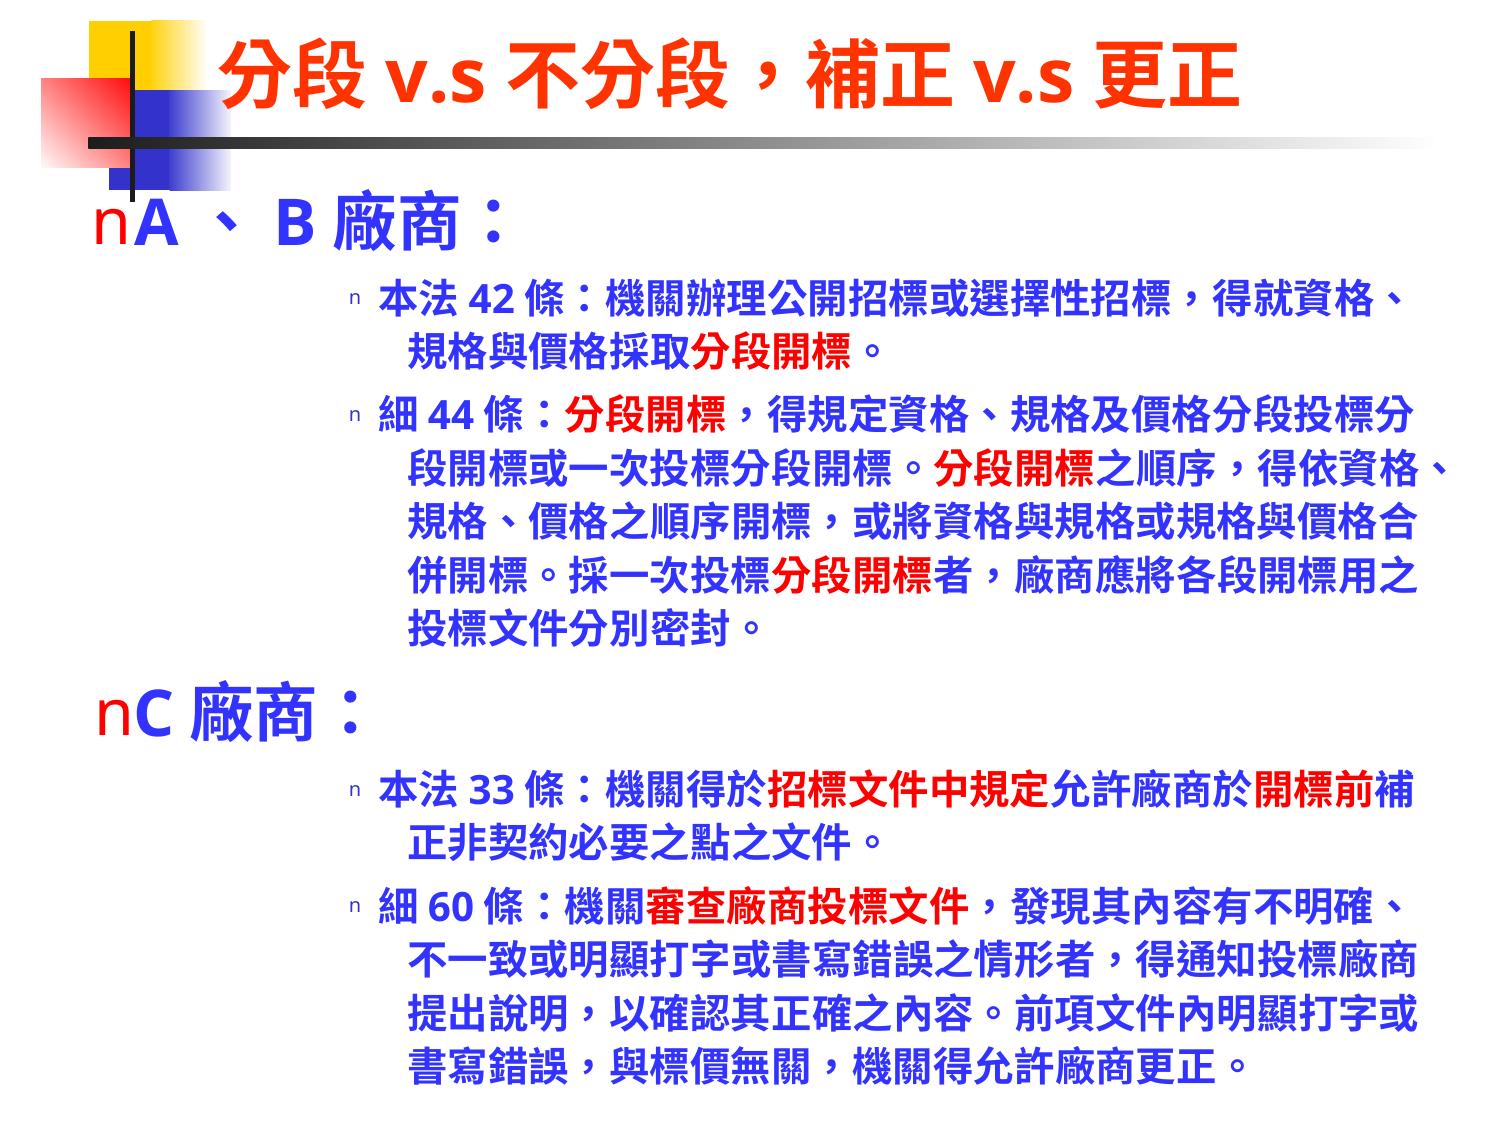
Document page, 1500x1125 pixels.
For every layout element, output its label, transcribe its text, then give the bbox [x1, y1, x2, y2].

title 分段v.s不分段，補正v.s更正 [202, 18, 1482, 126]
list A、B廠商： 本法42條：機關辦理公開招標或選擇性招標，得就資格、規格與價格採取分段開標。 細44條：分段開標，得規定資格、規格及價格分段投標分段開標或一次投標分段開標。分段開標之順序，得依資格、規格、價格之順序開標，或將資格與規格或規格與價格合併開標。採一次投標分段開標者，廠商應將各段開標用之投標文件分別密封。 C廠商： 本法33條：機關得於招標文件中規定允許廠商於開標前補正非契約必要之點之文件。 細60條：機關審查廠商投標文件，發現其內容有不明確、不一致或明顯打字或書寫錯誤之情形者，得通知投標廠商提出說明，以確認其正確之內容。前項文件內明顯打字或書寫錯誤，與標價無關，機關得允許廠商更正。 [76, 172, 1459, 1102]
